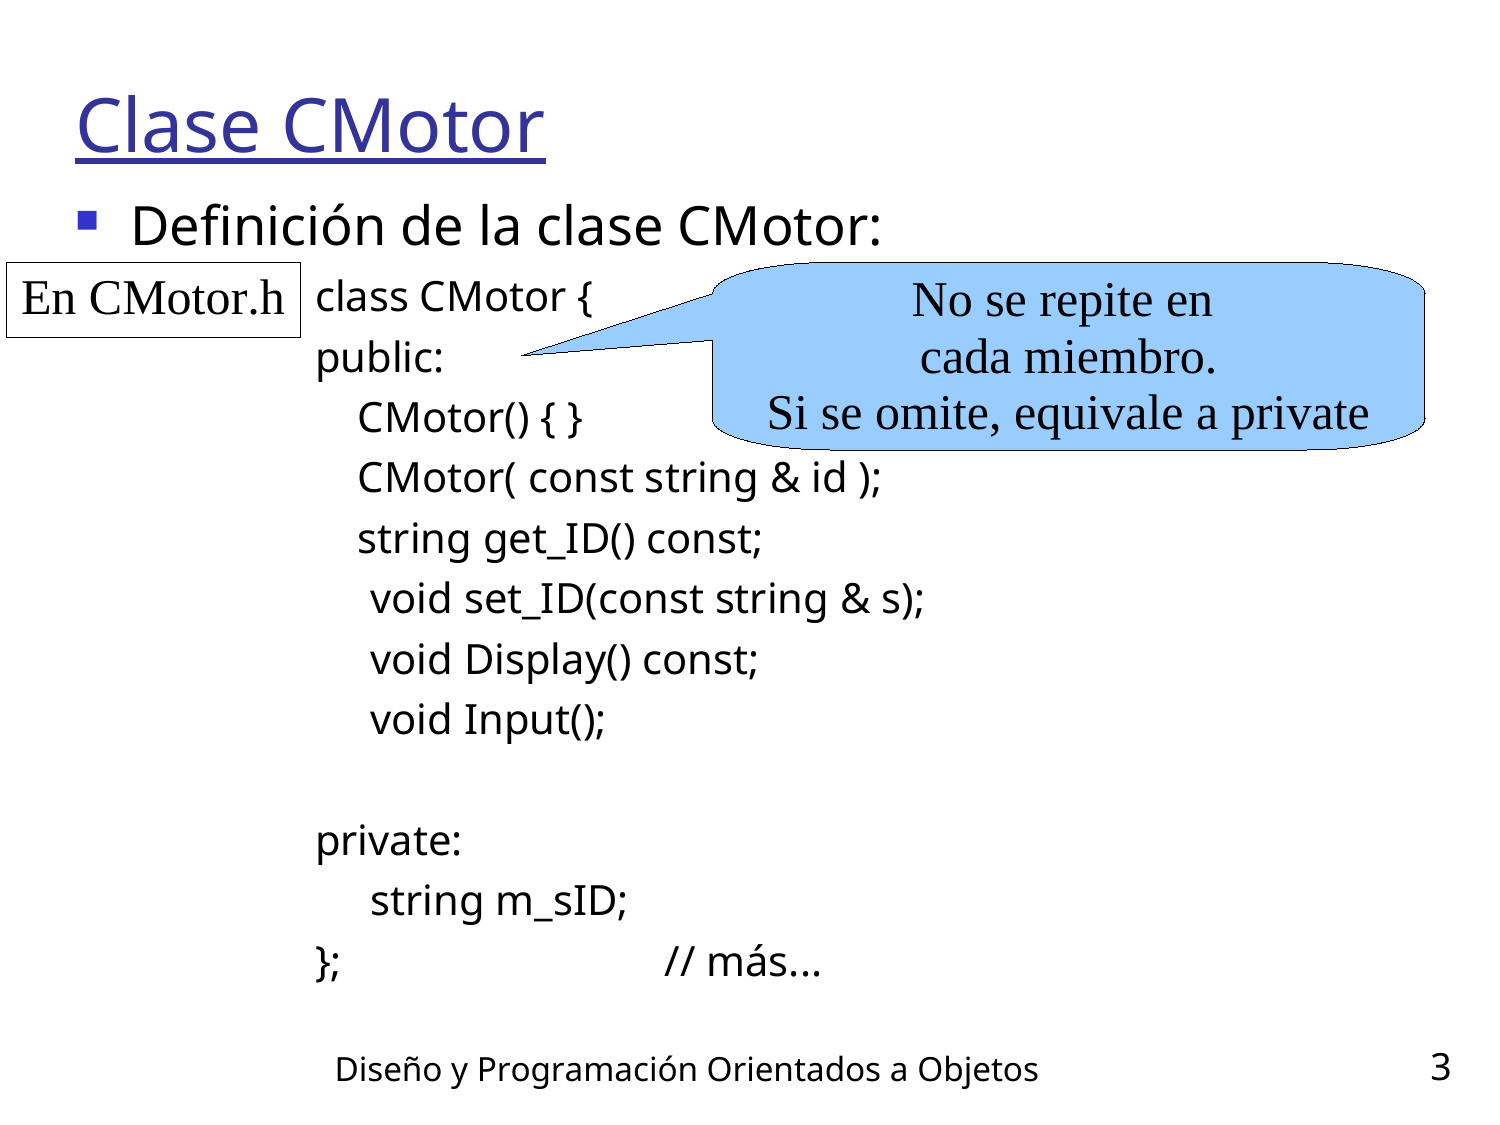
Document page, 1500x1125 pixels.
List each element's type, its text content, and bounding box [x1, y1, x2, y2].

text_box class CMotor { public: CMotor() { } CMotor( const string & id ); string get_ID() const; void set_ID(const string & s); void Display() const; void Input(); private: string m_sID; }; // más... [299, 1051, 1375, 1075]
text_box No se repite en cada miembro. Si se omite, equivale a private [521, 262, 1426, 451]
list Definición de la clase CMotor: [75, 187, 1462, 1051]
text_box En CMotor.h [6, 262, 301, 338]
title Clase CMotor [75, 37, 1466, 200]
